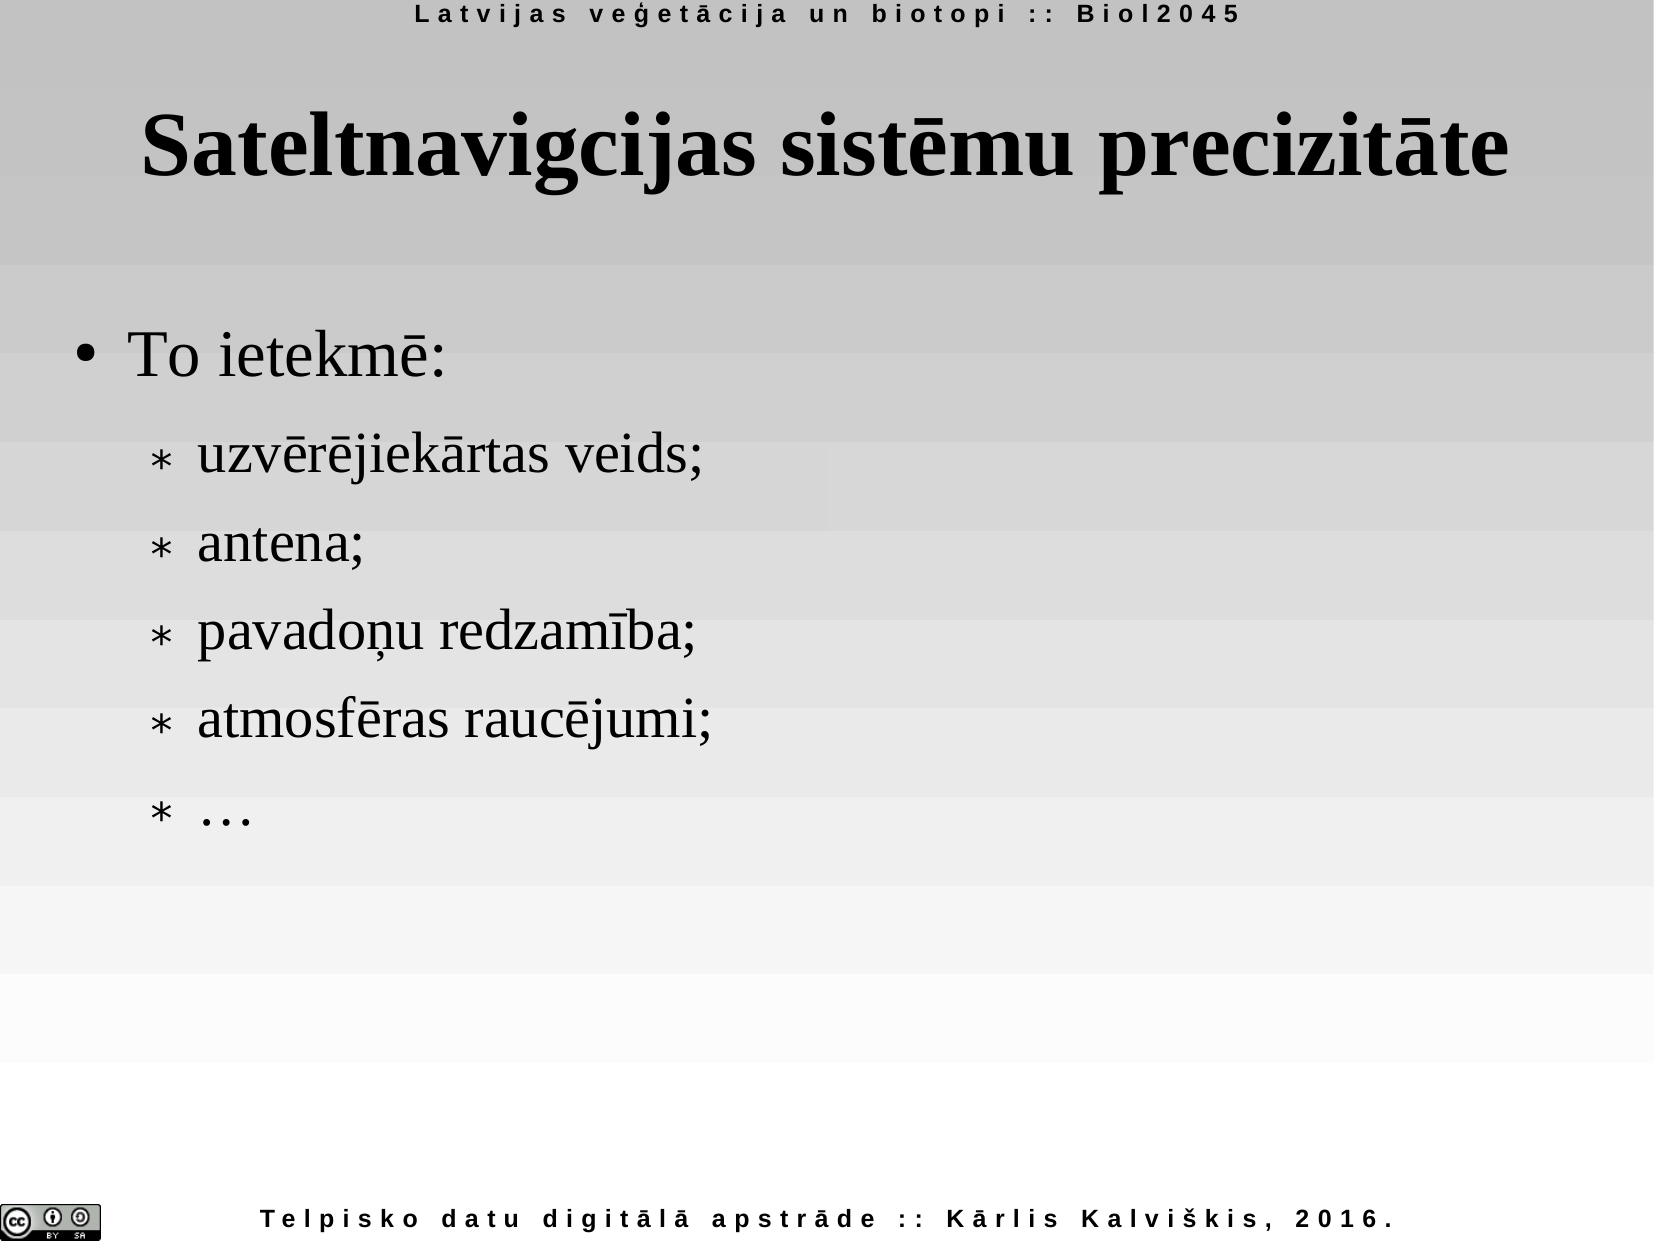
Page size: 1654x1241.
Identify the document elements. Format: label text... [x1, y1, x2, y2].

title Sateltnavigcijas sistēmu precizitāte [0, 1, 1654, 287]
picture [0, 287, 1654, 1241]
list To ietekmē: uzvērējiekārtas veids; antena; pavadoņu redzamība; atmosfēras raucējumi; … [56, 317, 1600, 1175]
